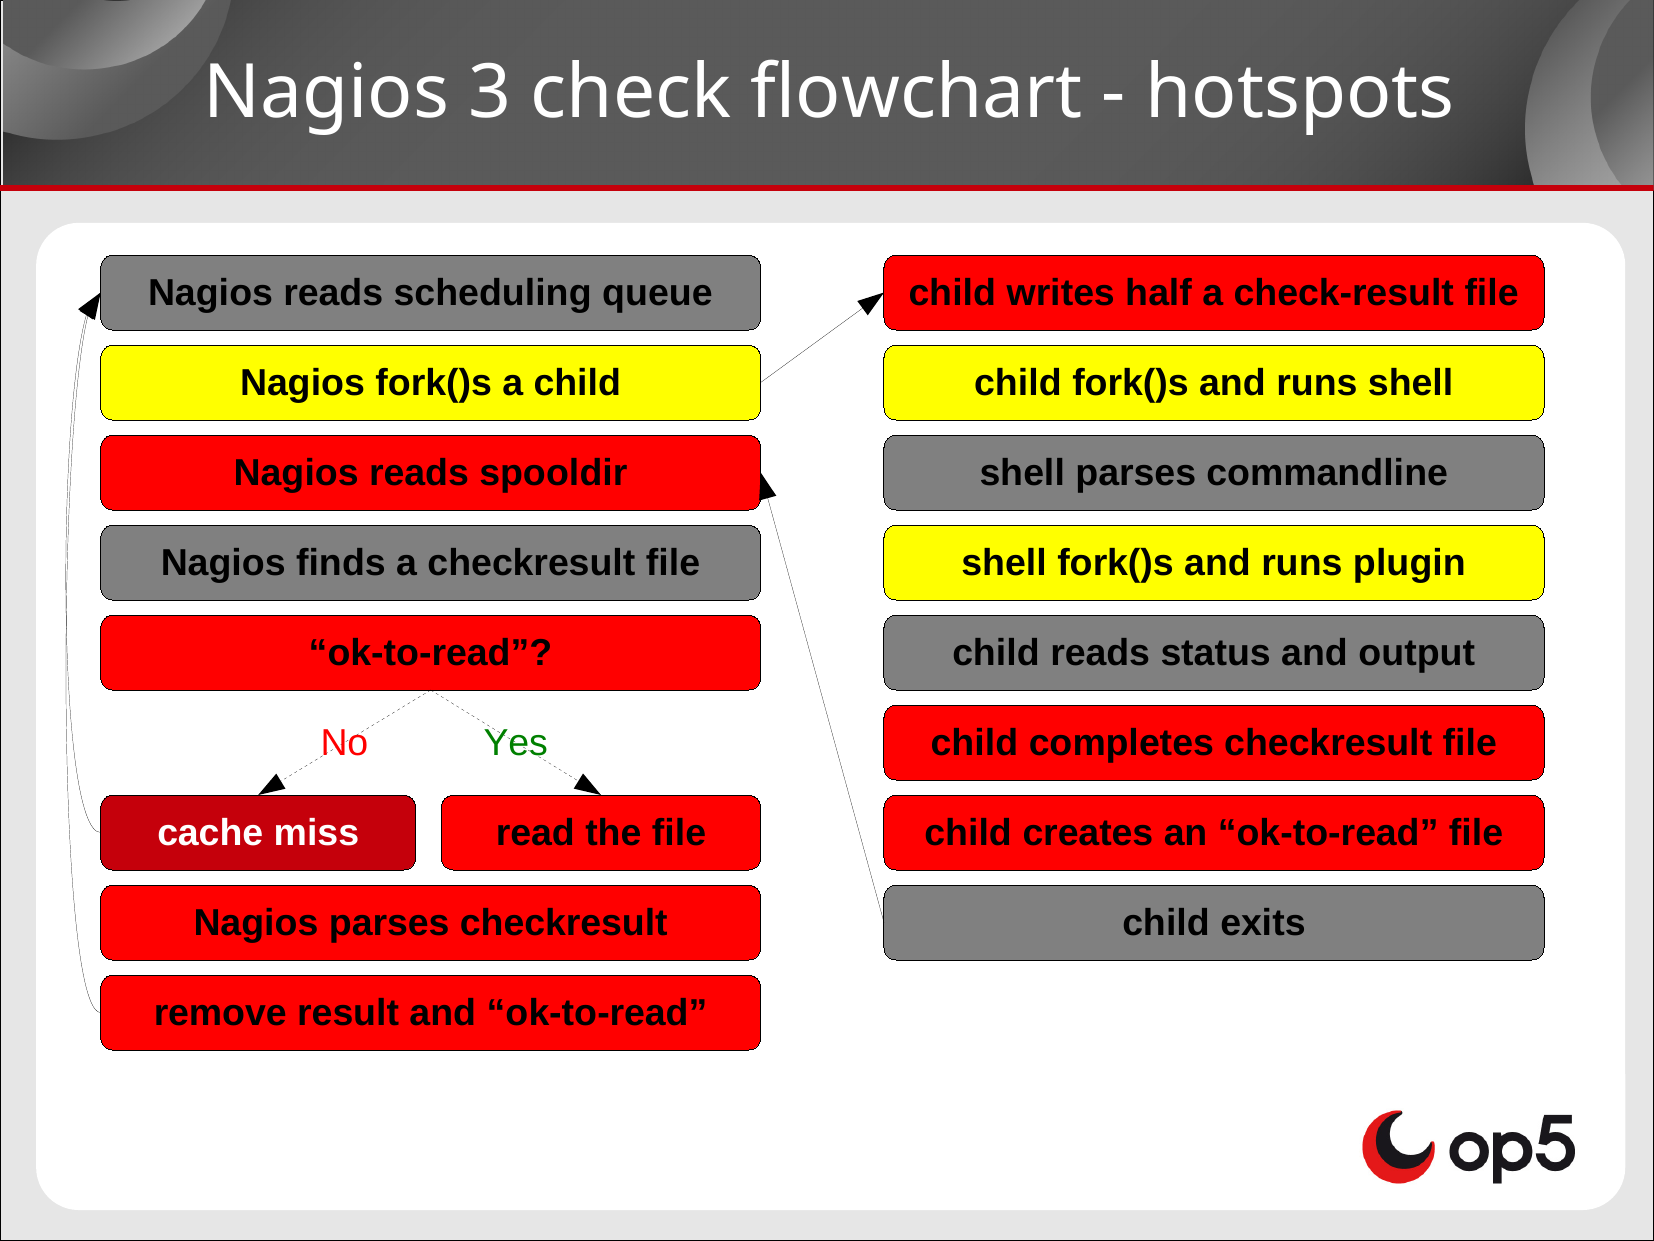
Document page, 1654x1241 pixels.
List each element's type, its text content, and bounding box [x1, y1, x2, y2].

text_box Nagios reads spooldir [100, 435, 761, 511]
text_box Nagios reads scheduling queue [100, 255, 761, 331]
text_box remove result and “ok-to-read” [100, 975, 761, 1051]
text_box shell parses commandline [883, 435, 1545, 511]
text_box Nagios fork()s a child [100, 345, 761, 421]
text_box “ok-to-read”? [100, 615, 761, 691]
picture [1350, 1103, 1587, 1191]
picture [3, 0, 1654, 185]
text_box Nagios parses checkresult [100, 885, 761, 961]
text_box child writes half a check-result file [883, 255, 1545, 331]
text_box cache miss [100, 795, 416, 871]
title Nagios 3 check flowchart - hotspots [88, 0, 1571, 175]
text_box child reads status and output [883, 615, 1545, 691]
text_box child exits [883, 885, 1545, 961]
text_box child completes checkresult file [883, 705, 1545, 781]
text_box child fork()s and runs shell [883, 345, 1545, 421]
text_box shell fork()s and runs plugin [883, 525, 1545, 601]
text_box child creates an “ok-to-read” file [883, 795, 1545, 871]
text_box read the file [441, 795, 761, 871]
text_box Nagios finds a checkresult file [100, 525, 761, 601]
